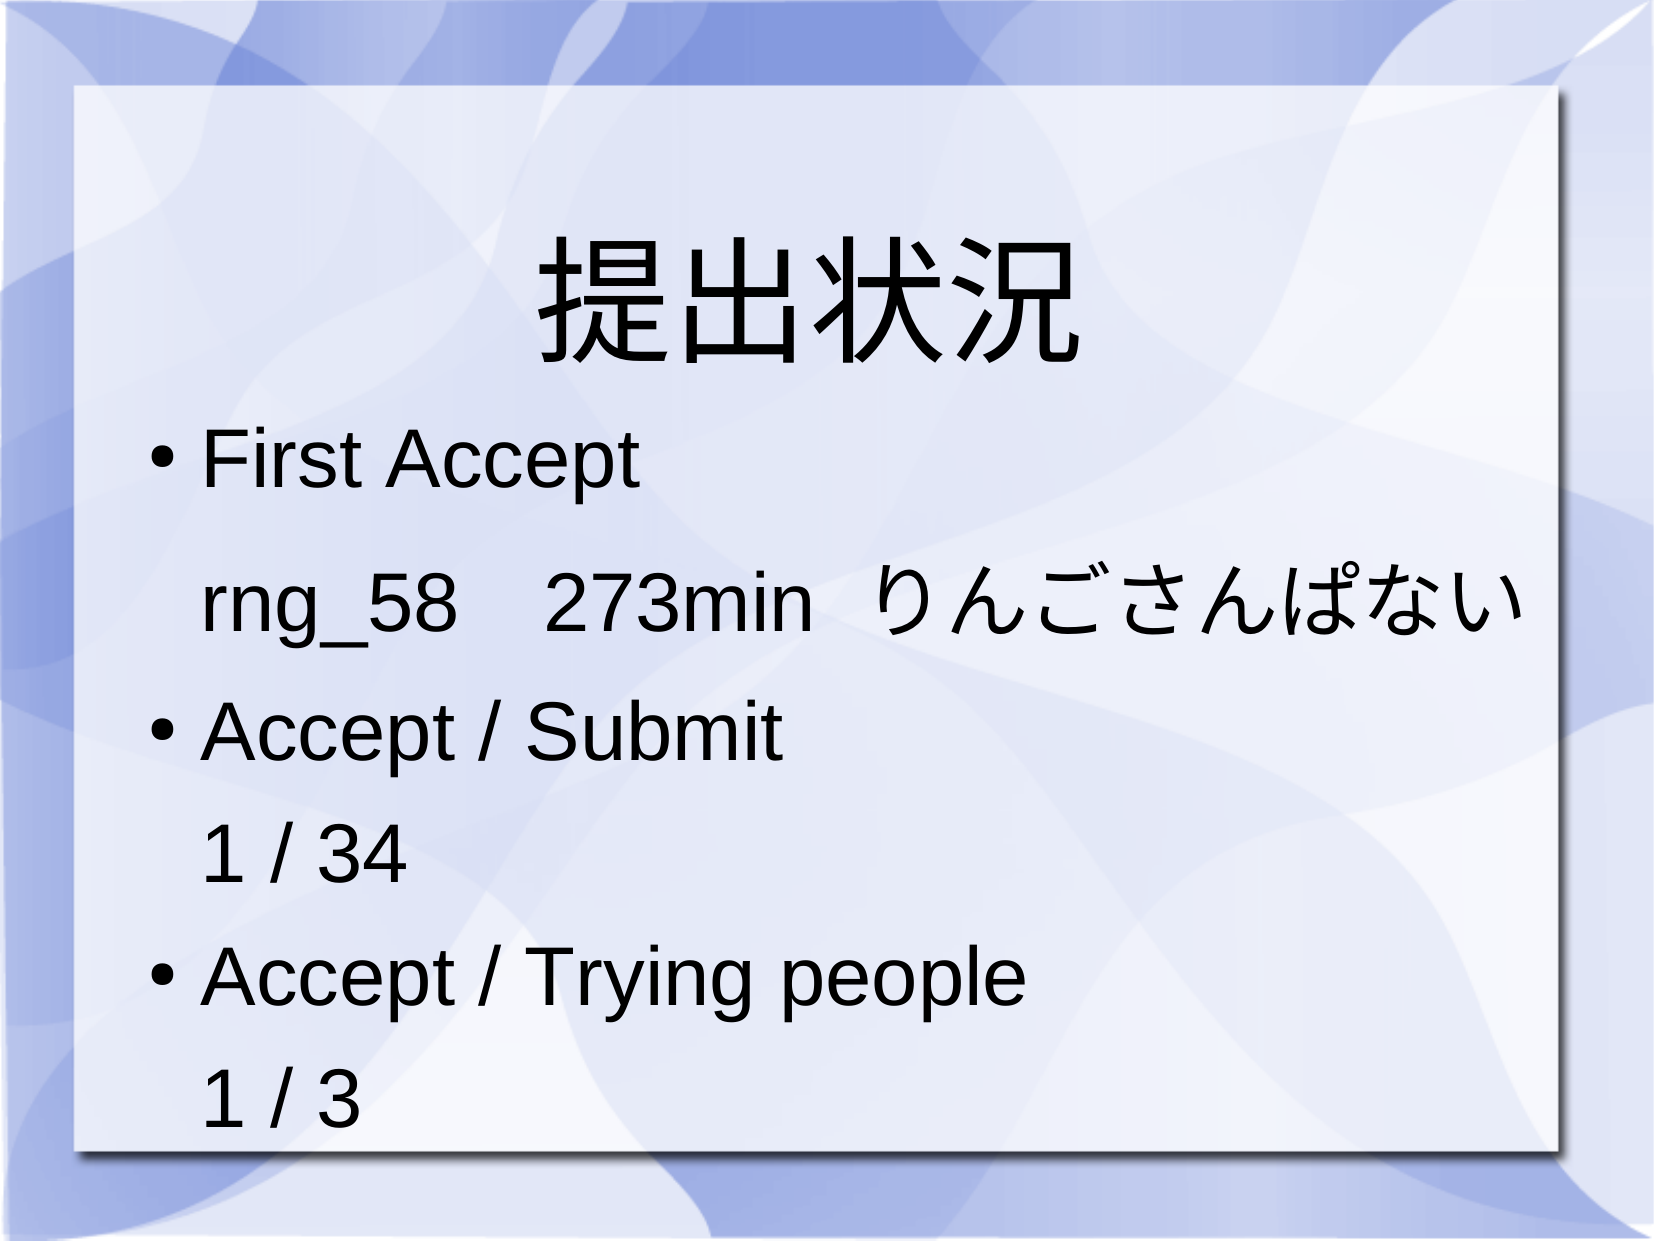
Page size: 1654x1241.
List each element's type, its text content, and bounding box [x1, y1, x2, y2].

list First Accept rng_58 273min りんごさんぱない Accept / Submit 1 / 34 Accept / Trying people 1 / 3 [129, 412, 1560, 1217]
picture [0, 0, 1654, 1241]
title 提出状況 [82, 188, 1536, 397]
